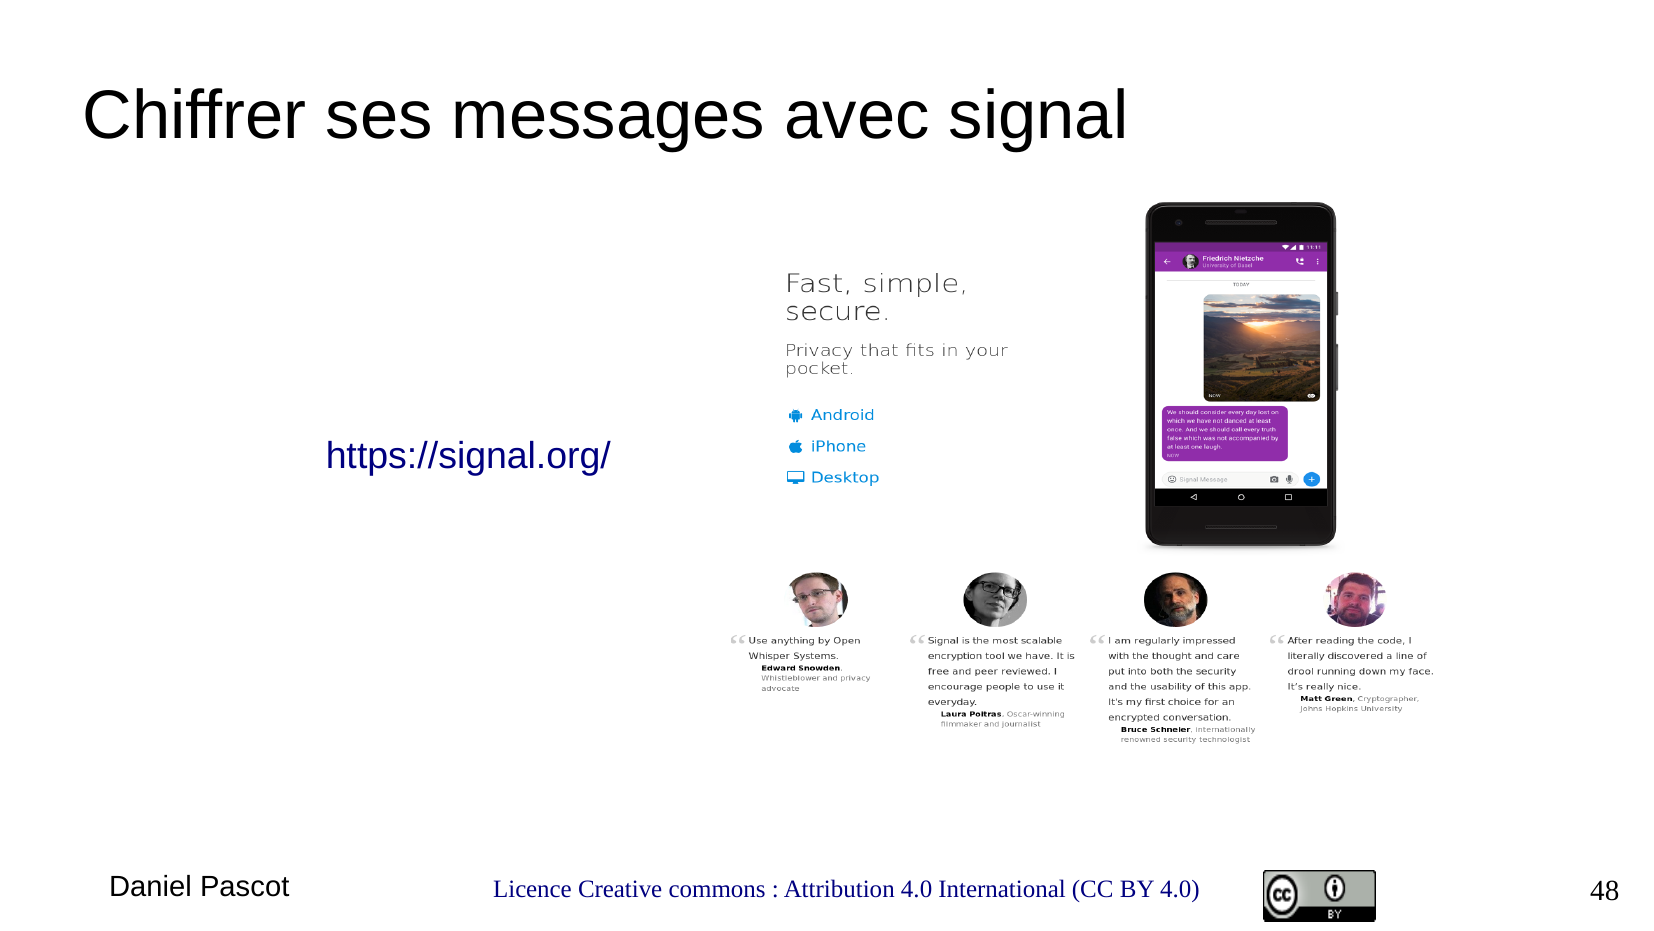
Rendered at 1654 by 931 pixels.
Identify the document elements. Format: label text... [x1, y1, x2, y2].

picture [1263, 870, 1376, 922]
text_box https://signal.org/ [311, 427, 626, 485]
picture [731, 192, 1489, 759]
title Chiffrer ses messages avec signal [82, 37, 1571, 193]
